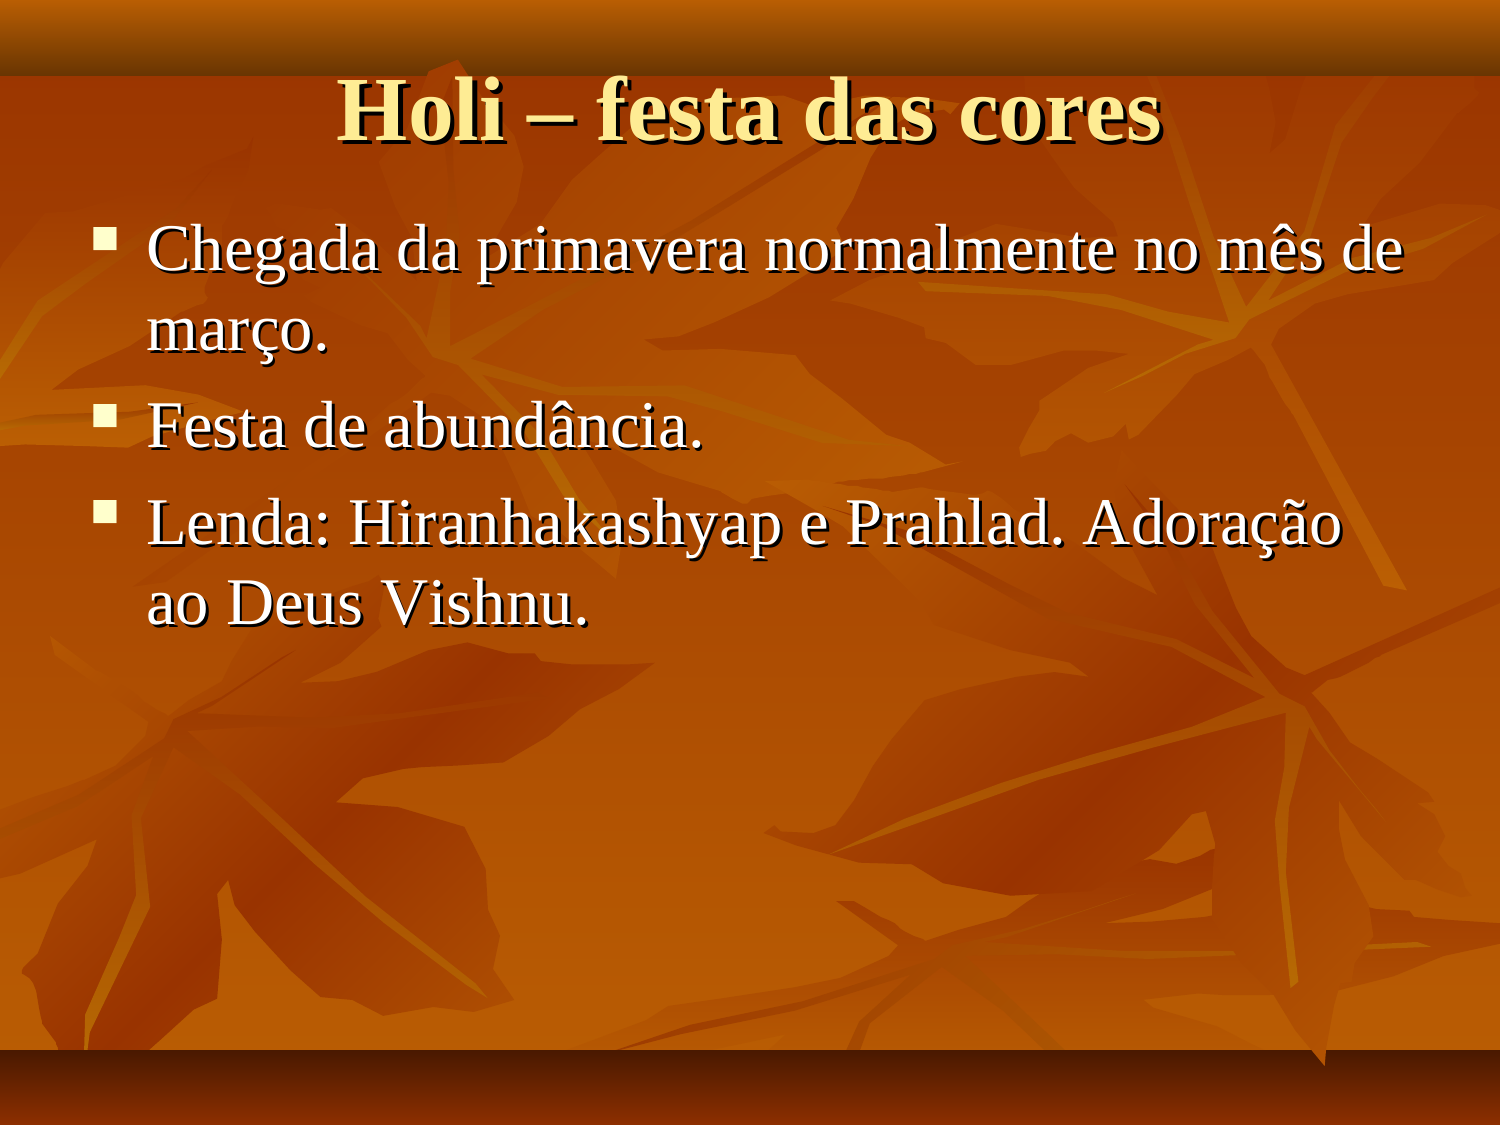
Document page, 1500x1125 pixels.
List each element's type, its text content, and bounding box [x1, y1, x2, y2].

list Chegada da primavera normalmente no mês de março. Festa de abundância. Lenda: Hiranhakashyap e Prahlad. Adoração ao Deus Vishnu. [75, 196, 1426, 1006]
title Holi – festa das cores [75, 40, 1426, 166]
